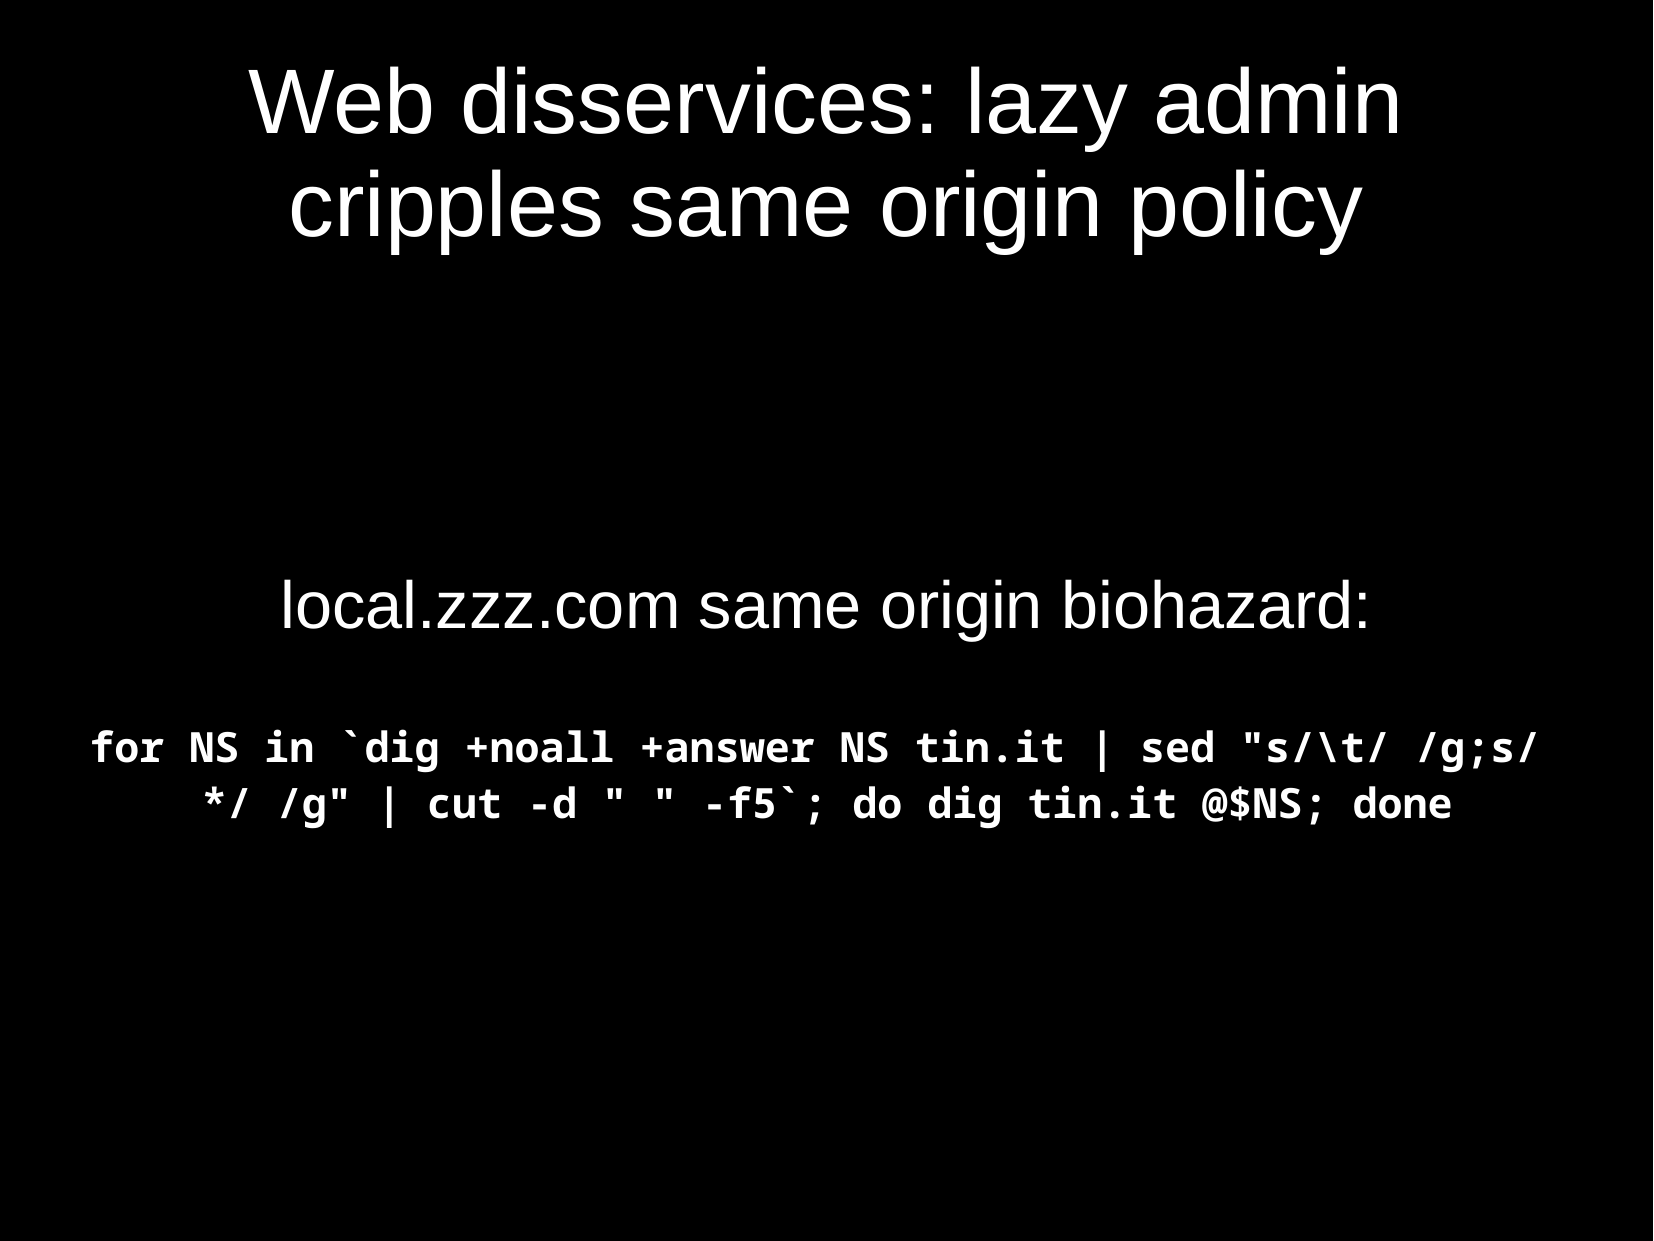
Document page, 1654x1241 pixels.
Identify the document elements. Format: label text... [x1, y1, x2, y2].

title Web disservices: lazy admin cripples same origin policy [82, 45, 1571, 261]
text_box local.zzz.com same origin biohazard: for NS in `dig +noall +answer NS tin.it | sed "s/\t/ /g;s/ */ /g" | cut -d " " -f5`; do dig tin.it @$NS; done [82, 297, 1571, 1102]
